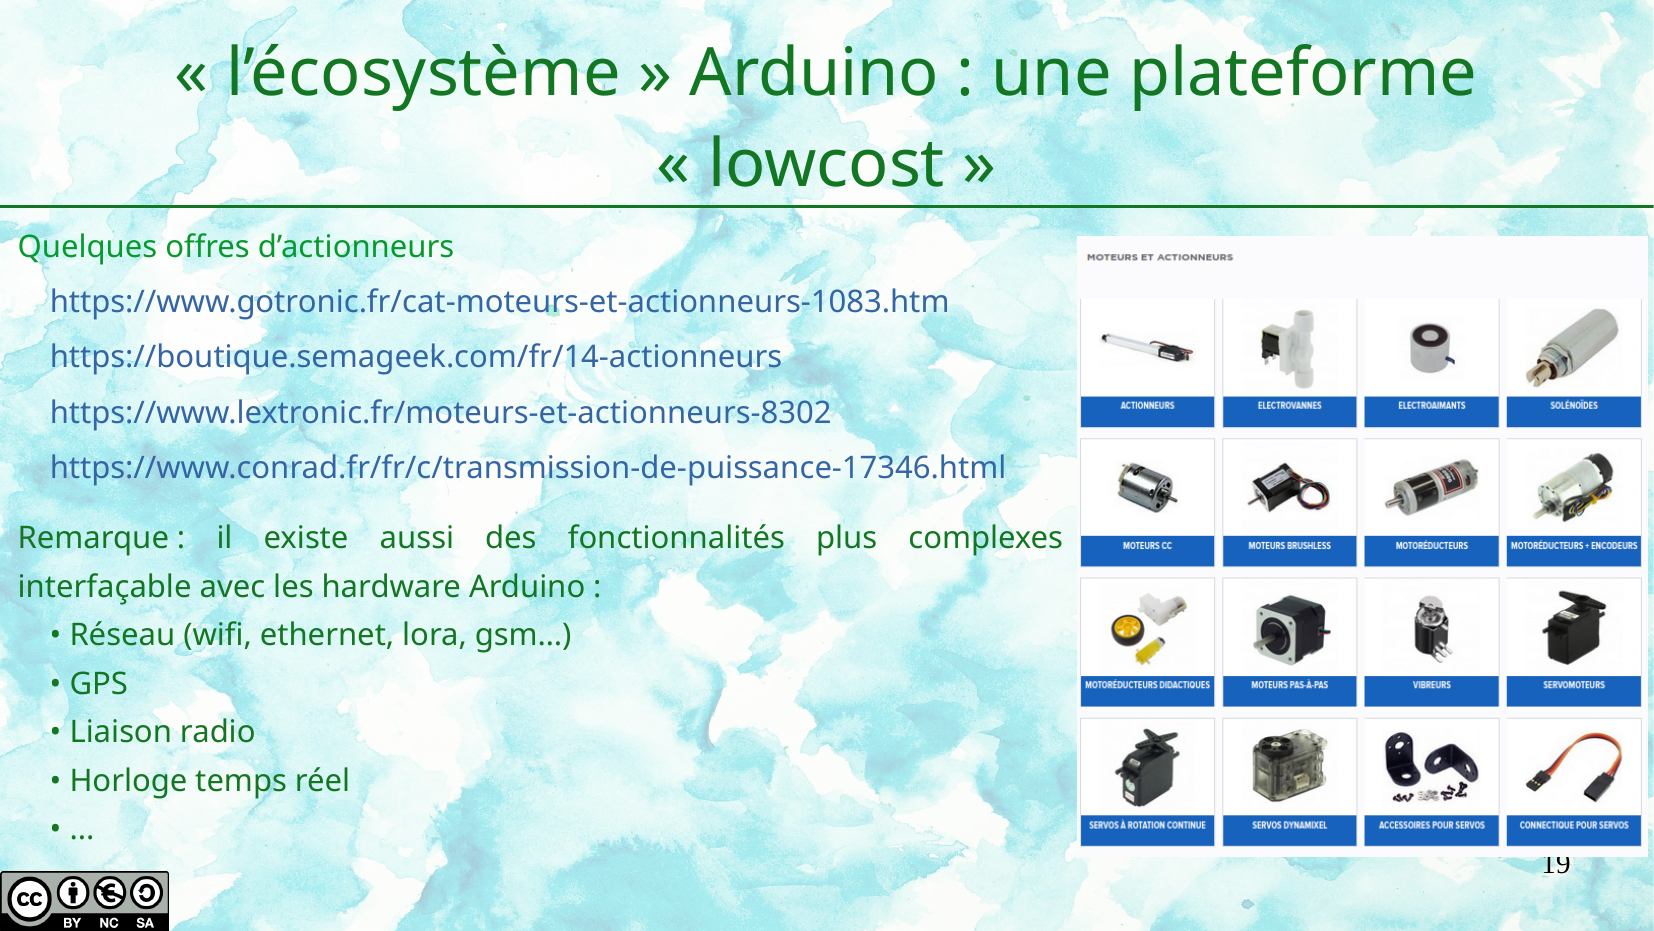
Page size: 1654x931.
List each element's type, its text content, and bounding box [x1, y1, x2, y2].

list Quelques offres d’actionneurs https://www.gotronic.fr/cat-moteurs-et-actionneurs-1083.htm https://boutique.semageek.com/fr/14-actionneurs https://www.lextronic.fr/moteurs-et-actionneurs-8302 https://www.conrad.fr/fr/c/transmission-de-puissance-17346.html Remarque : il existe aussi des fonctionnalités plus complexes interfaçable avec les hardware Arduino : • Réseau (wifi, ethernet, lora, gsm…) • GPS • Liaison radio • Horloge temps réel • ... [17, 217, 1063, 857]
title « l’écosystème » Arduino : une plateforme « lowcost » [82, 23, 1571, 206]
picture [0, 871, 169, 931]
picture [1077, 236, 1648, 857]
